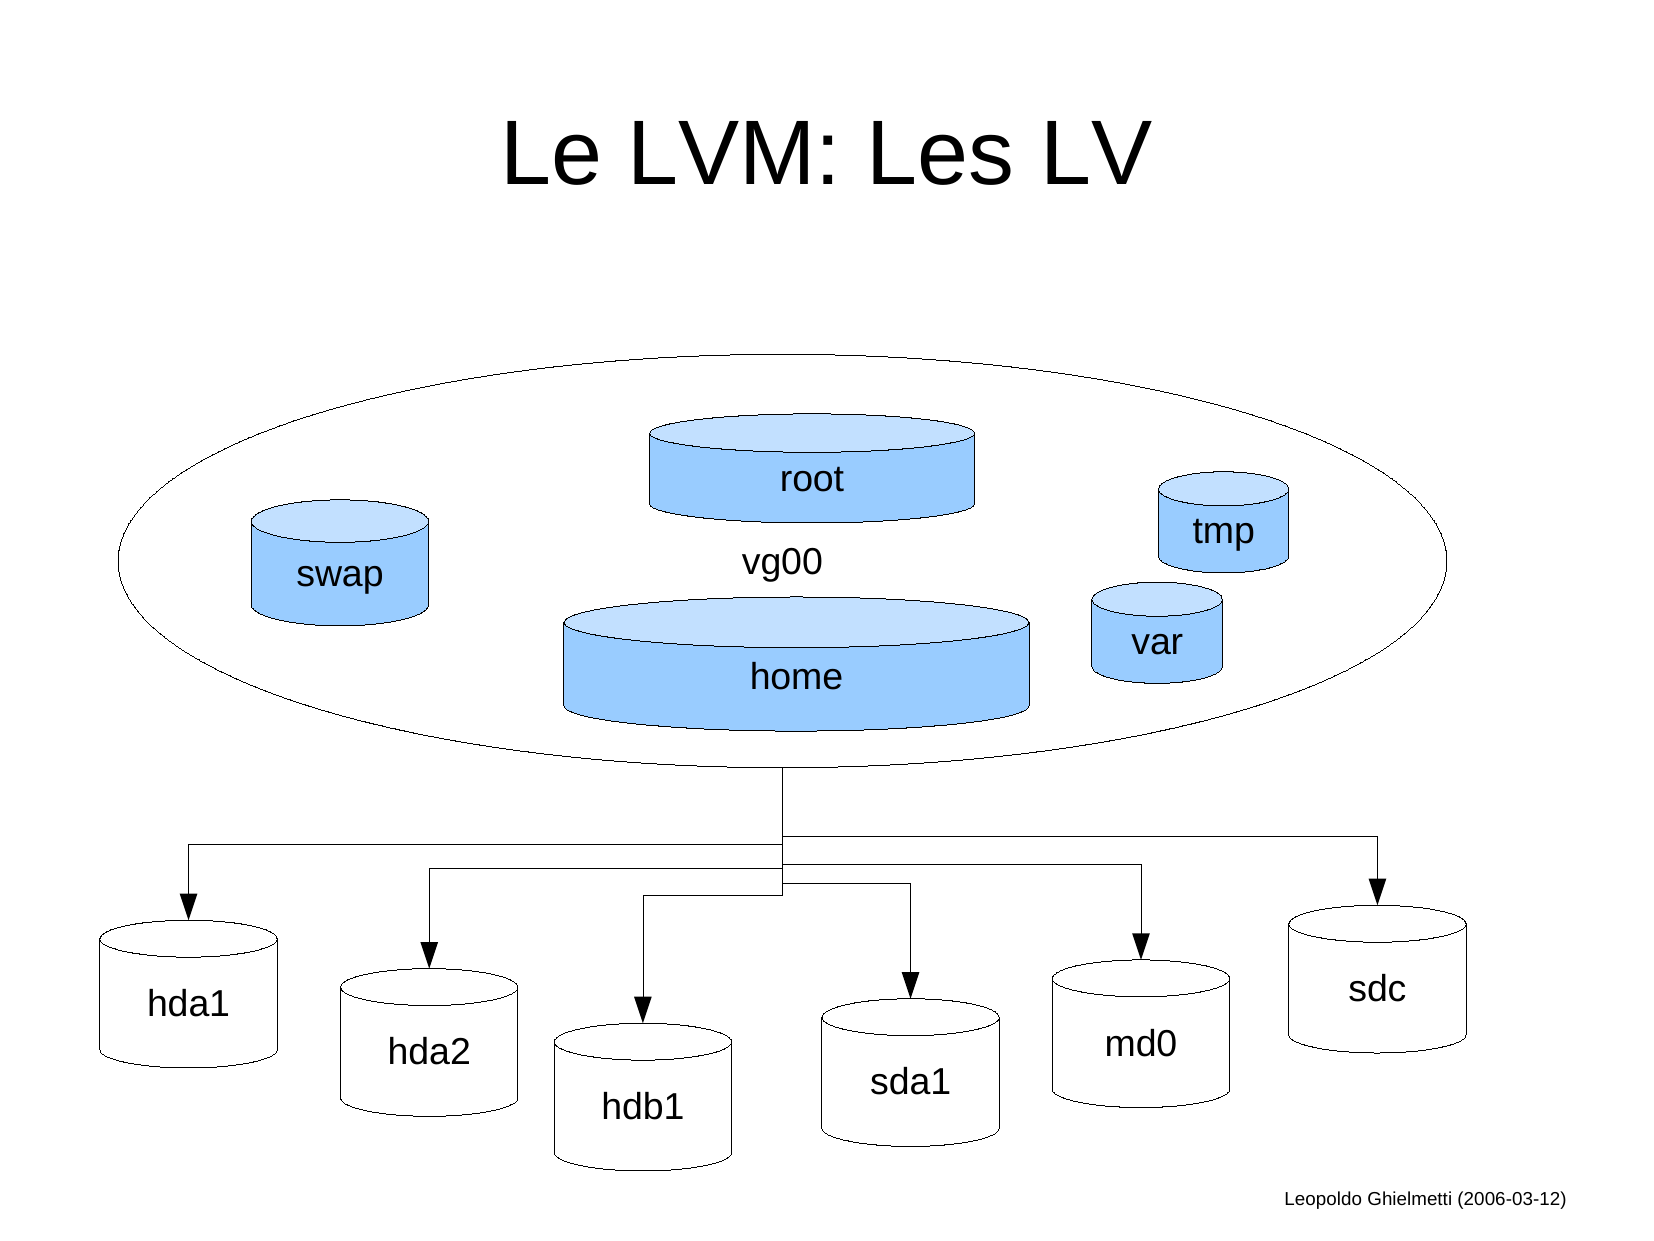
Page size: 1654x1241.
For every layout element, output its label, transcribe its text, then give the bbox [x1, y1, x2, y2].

text_box home [563, 623, 1030, 732]
text_box Leopoldo Ghielmetti (2006-03-12) [1269, 1181, 1595, 1217]
text_box swap [251, 524, 429, 626]
text_box root [649, 434, 975, 523]
text_box hda2 [340, 989, 518, 1117]
text_box tmp [1158, 491, 1289, 573]
title Le LVM: Les LV [82, 49, 1571, 257]
text_box hdb1 [554, 1044, 732, 1171]
text_box hda1 [99, 940, 278, 1068]
text_box md0 [1052, 981, 1230, 1108]
text_box var [1091, 600, 1223, 684]
text_box sda1 [821, 1018, 1000, 1147]
text_box vg00 [118, 354, 1447, 768]
text_box sdc [1288, 925, 1467, 1054]
